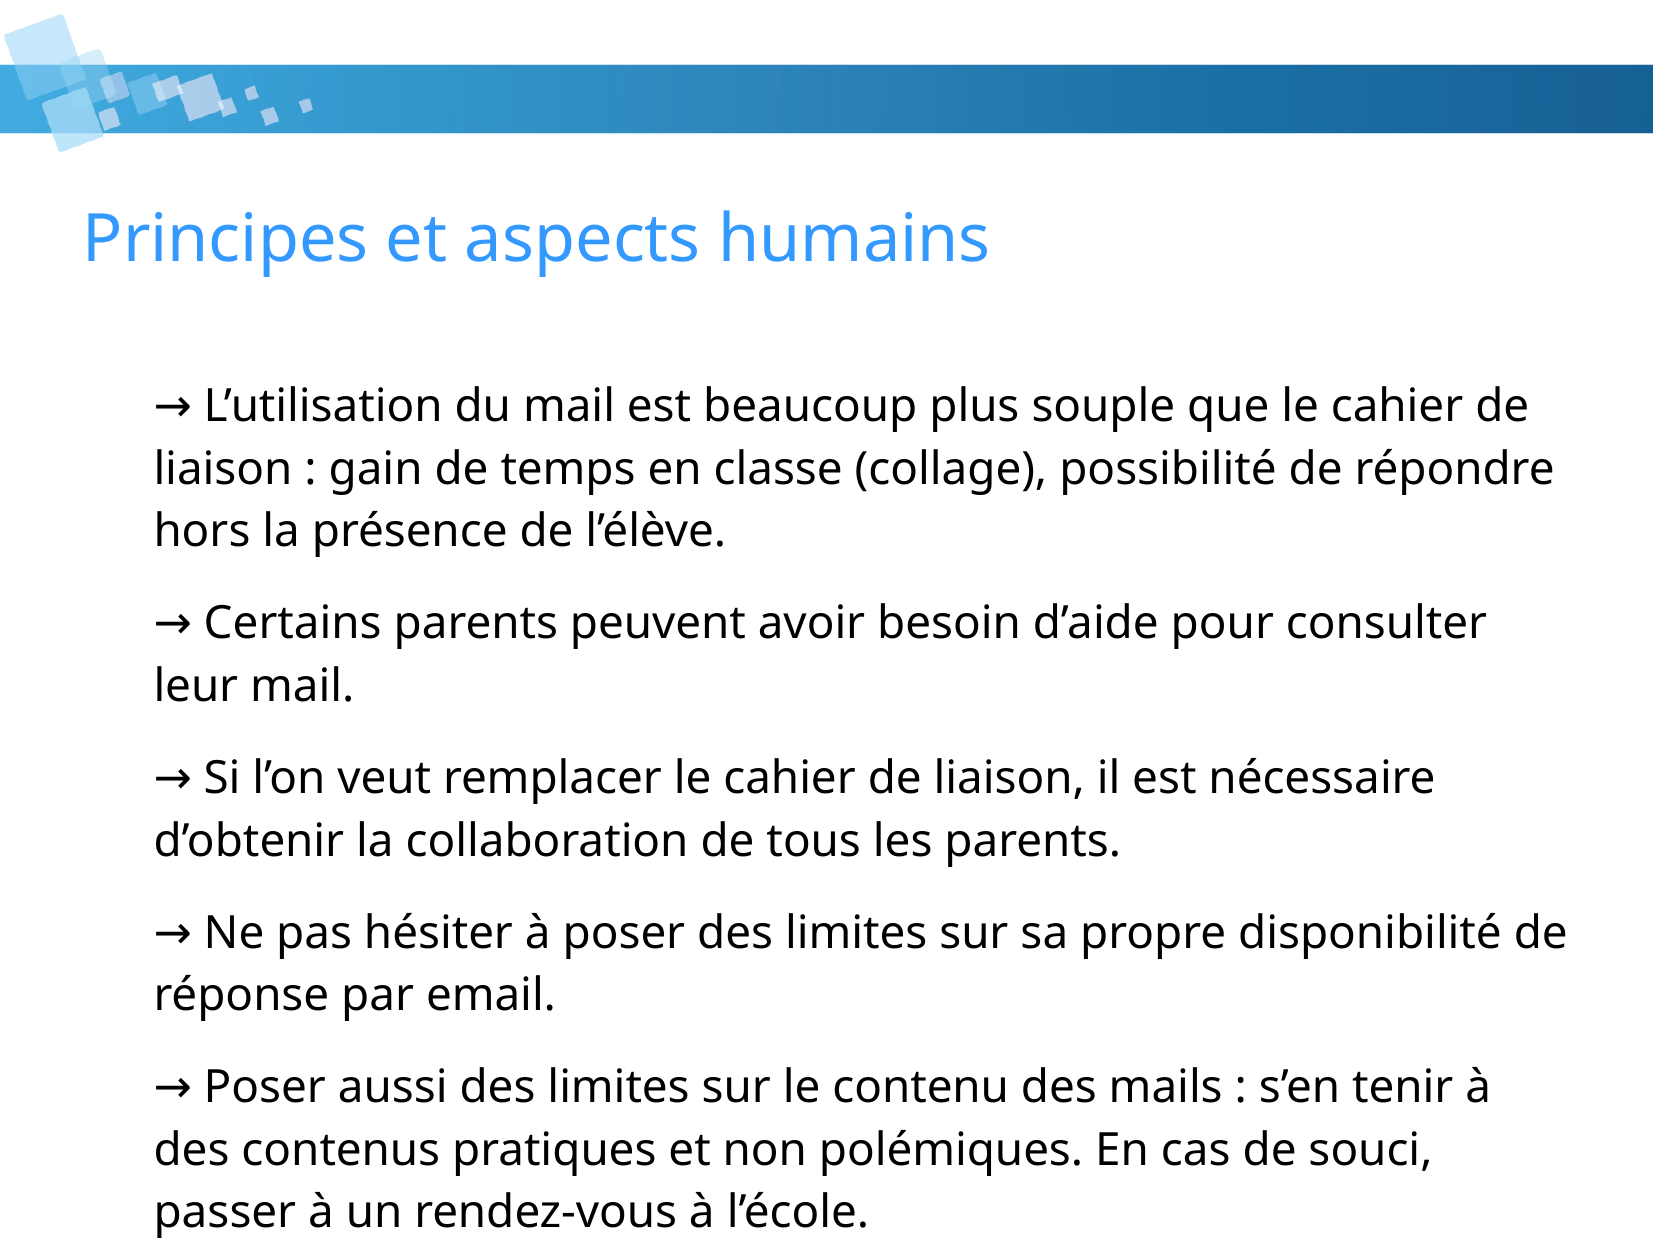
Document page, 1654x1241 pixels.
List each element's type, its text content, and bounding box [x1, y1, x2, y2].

list → L’utilisation du mail est beaucoup plus souple que le cahier de liaison : gain de temps en classe (collage), possibilité de répondre hors la présence de l’élève. → Certains parents peuvent avoir besoin d’aide pour consulter leur mail. → Si l’on veut remplacer le cahier de liaison, il est nécessaire d’obtenir la collaboration de tous les parents. → Ne pas hésiter à poser des limites sur sa propre disponibilité de réponse par email. → Poser aussi des limites sur le contenu des mails : s’en tenir à des contenus pratiques et non polémiques. En cas de souci, passer à un rendez-vous à l’école. [82, 372, 1571, 1131]
picture [161, 1205, 174, 1224]
title Principes et aspects humains [82, 132, 1571, 340]
picture [0, 0, 1653, 1238]
